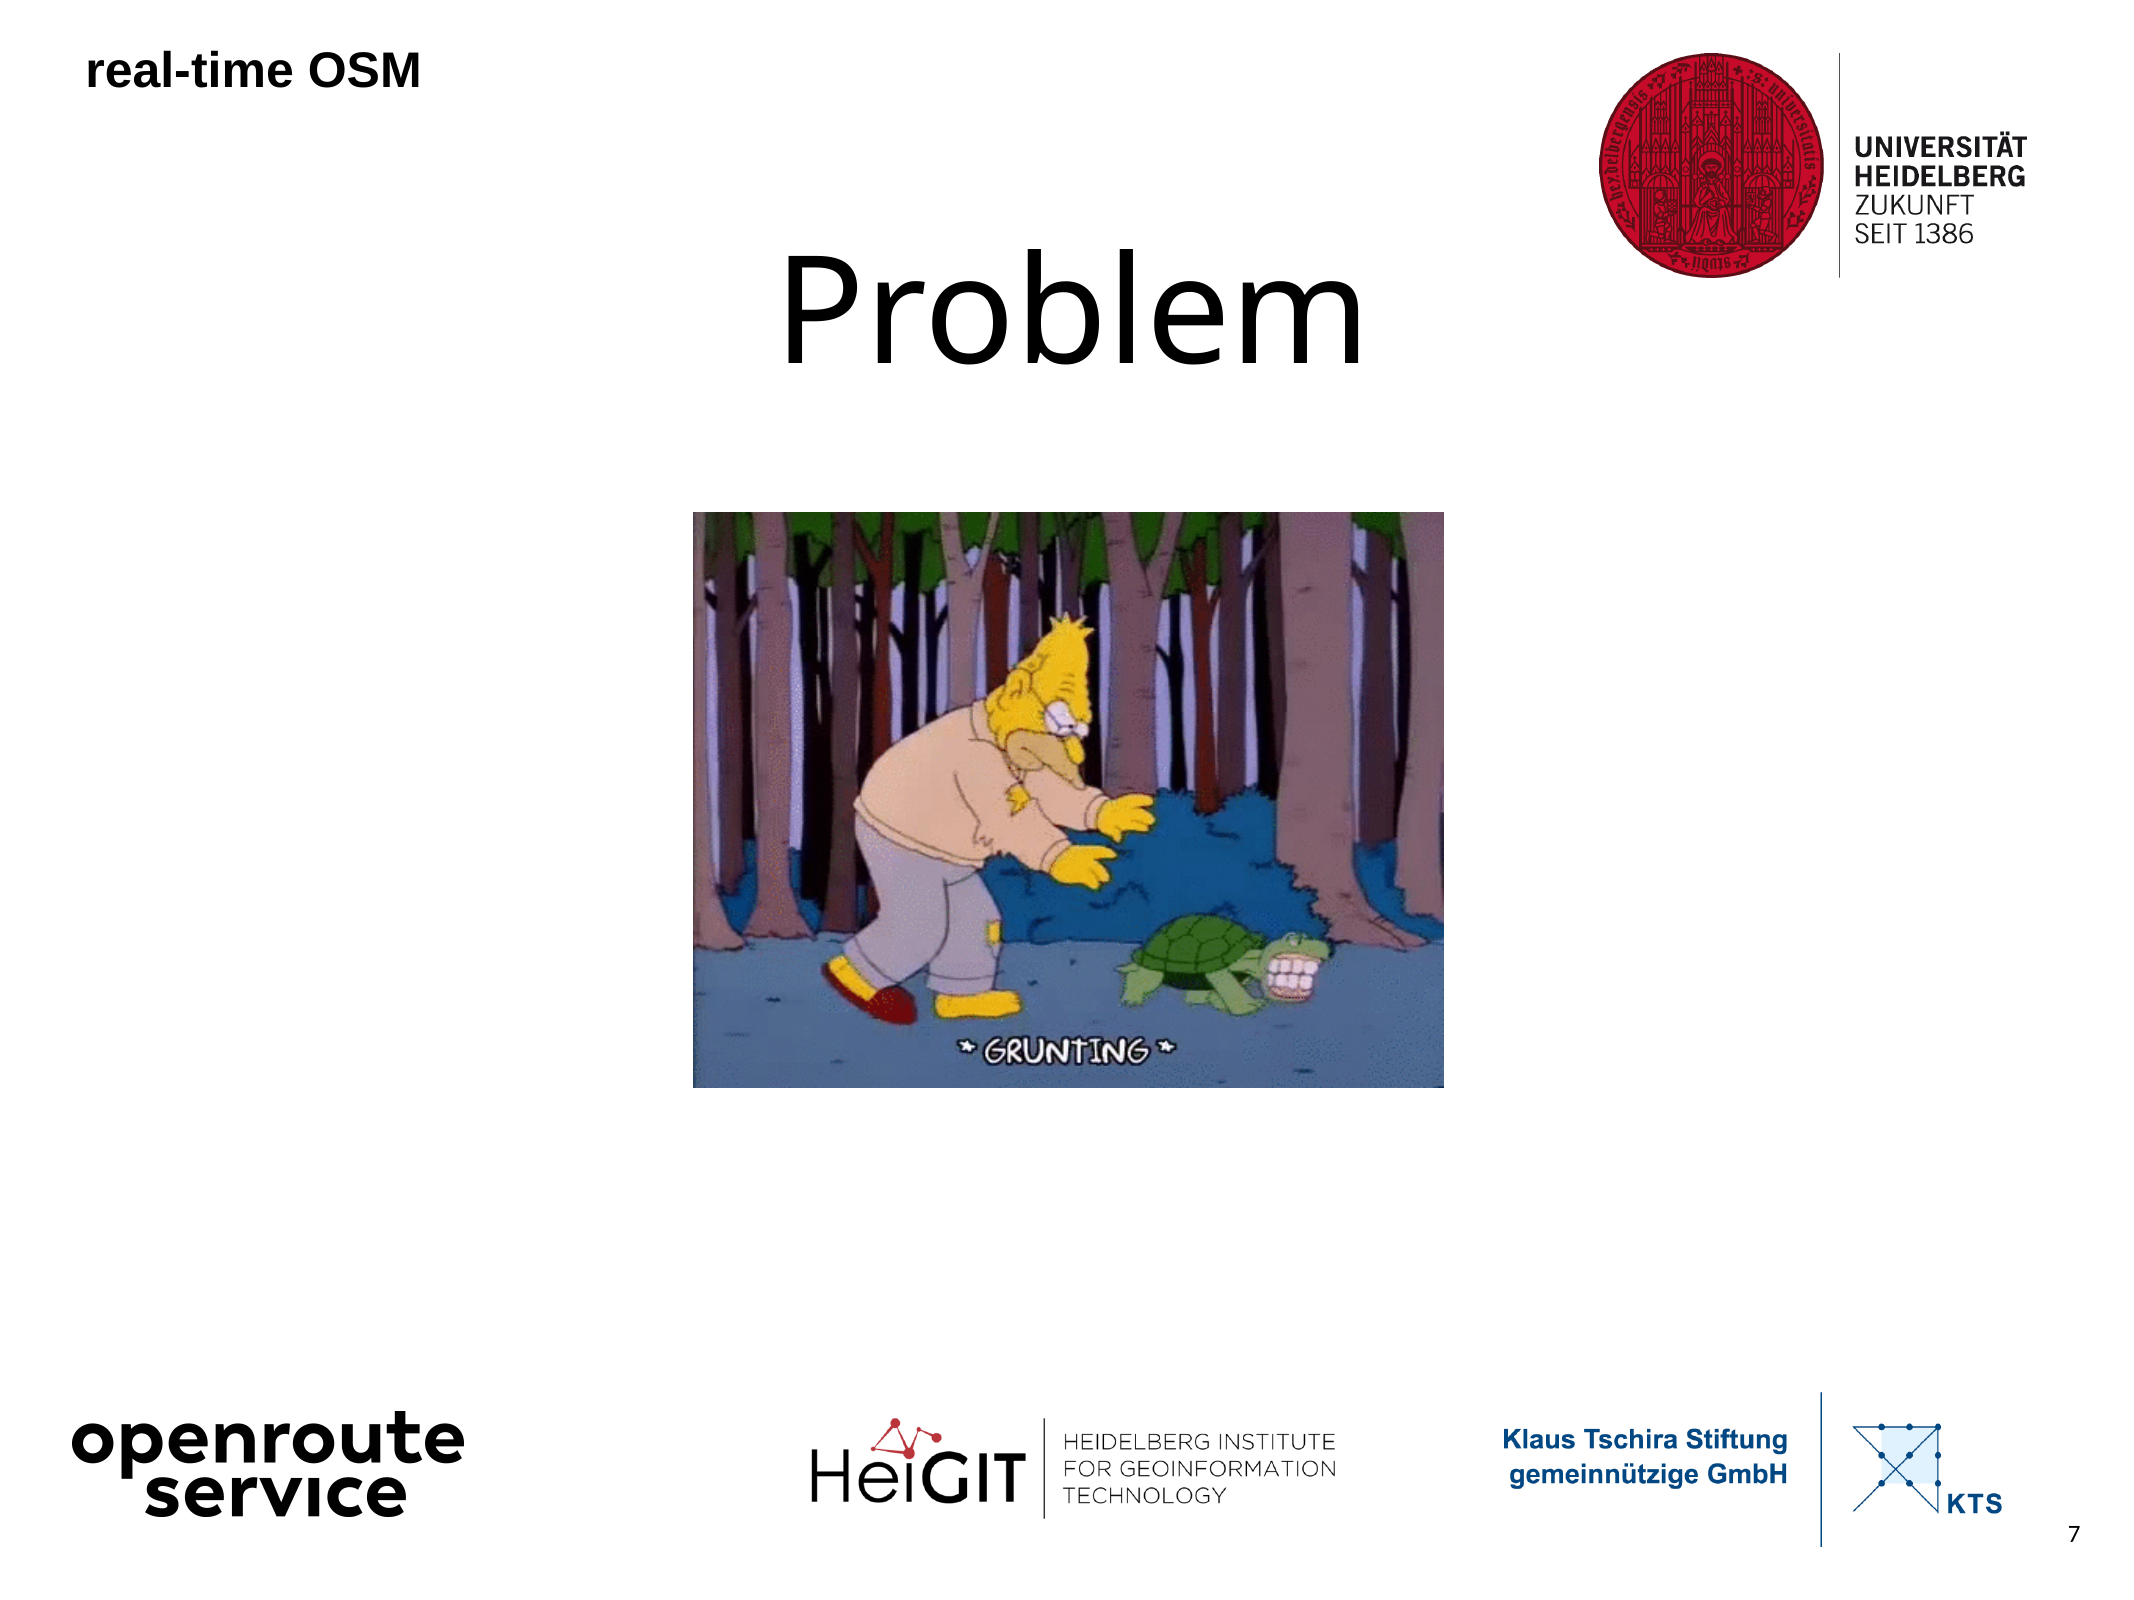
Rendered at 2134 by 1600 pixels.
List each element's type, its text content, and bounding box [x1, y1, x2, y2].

picture [797, 1395, 1349, 1533]
text_box Problem [766, 205, 1380, 402]
picture [1474, 1330, 2034, 1597]
picture [1599, 53, 2027, 278]
text_box real-time OSM [74, 26, 434, 109]
picture [693, 512, 1444, 1088]
picture [72, 1411, 464, 1517]
